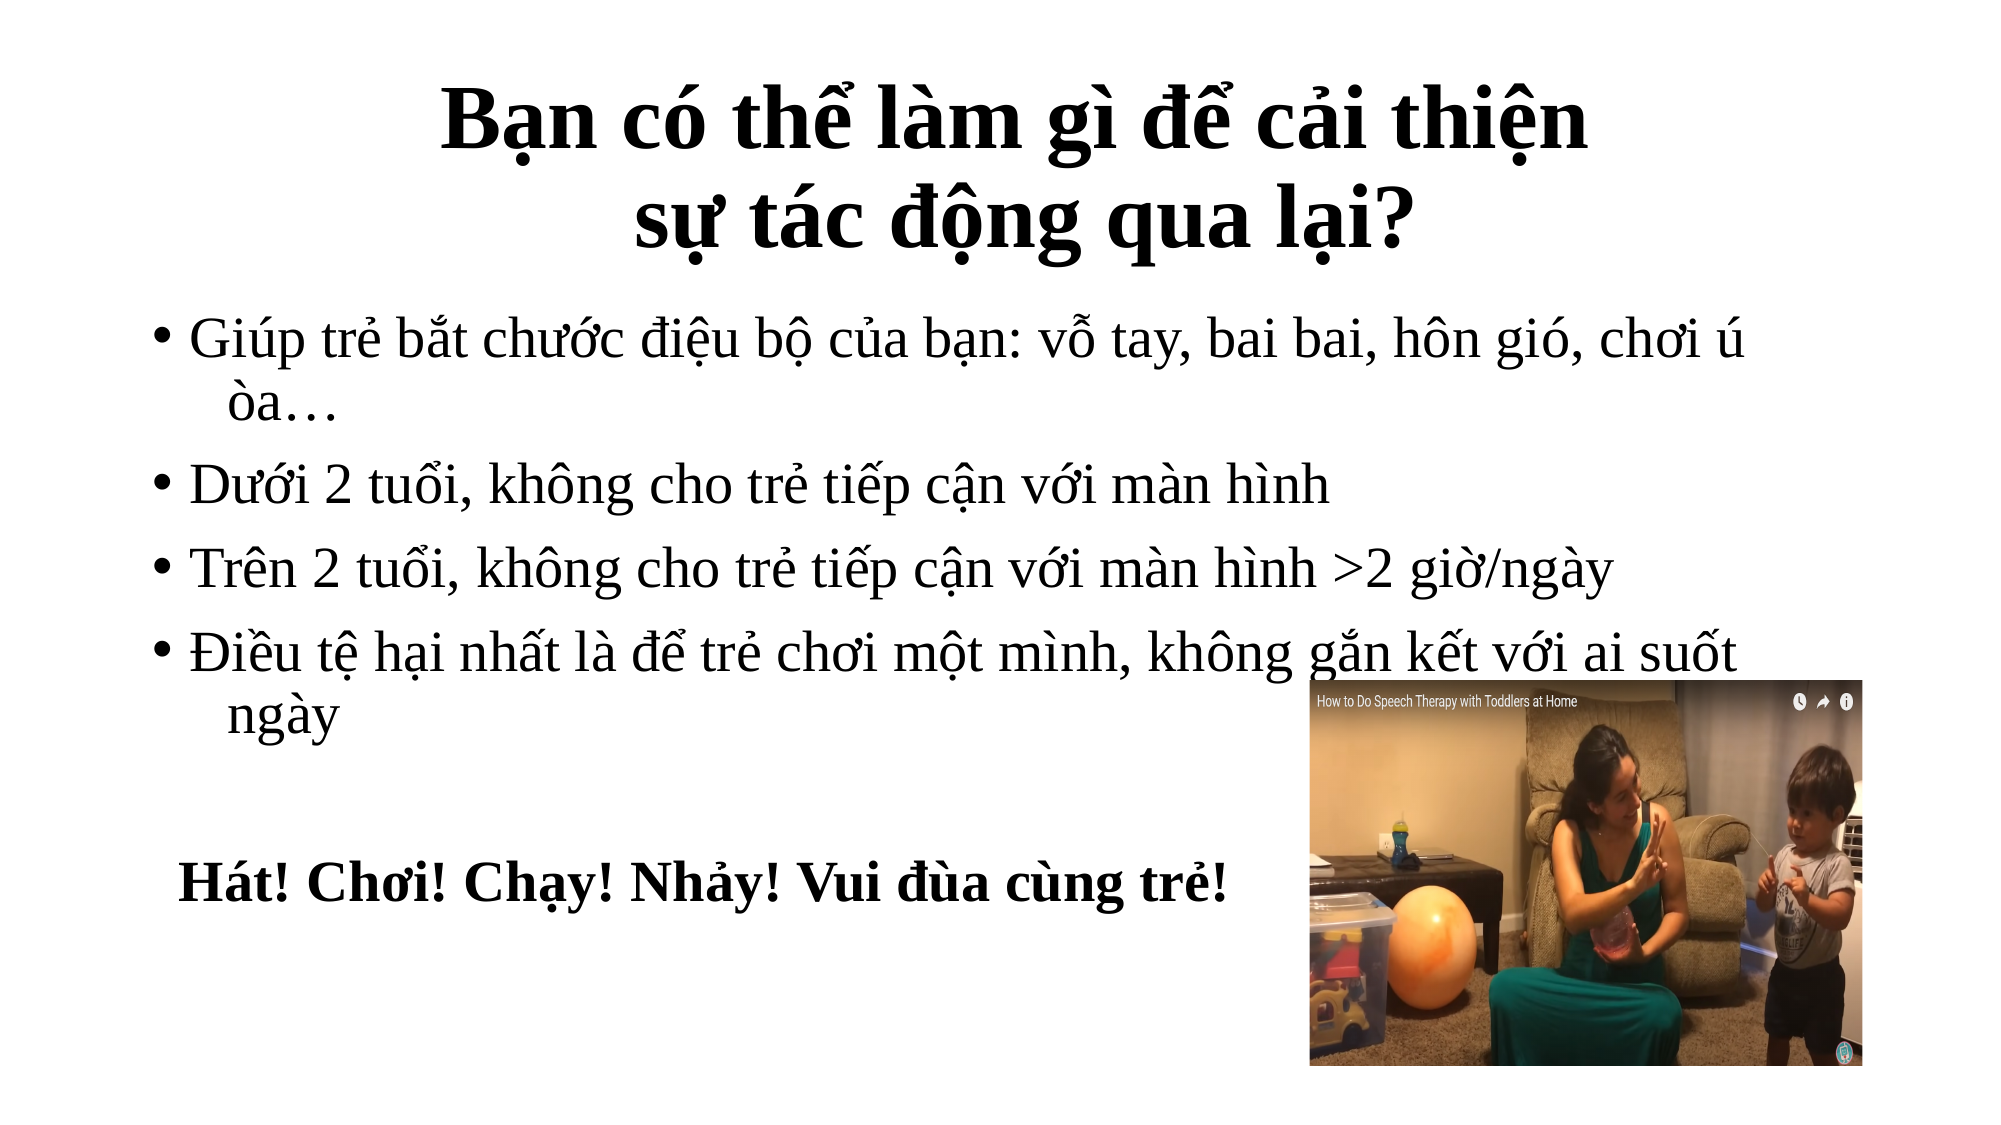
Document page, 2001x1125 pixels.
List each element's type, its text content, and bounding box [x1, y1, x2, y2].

title Bạn có thể làm gì để cải thiện sự tác động qua lại? [137, 59, 1918, 278]
picture [1309, 680, 1863, 1066]
list Giúp trẻ bắt chước điệu bộ của bạn: vỗ tay, bai bai, hôn gió, chơi ú òa… Dưới 2 tuổi, không cho trẻ tiếp cận với màn hình Trên 2 tuổi, không cho trẻ tiếp cận với màn hình >2 giờ/ngày Điều tệ hại nhất là để trẻ chơi một mình, không gắn kết với ai suốt ngày Hát! Chơi! Chạy! Nhảy! Vui đùa cùng trẻ! [137, 299, 1863, 1014]
